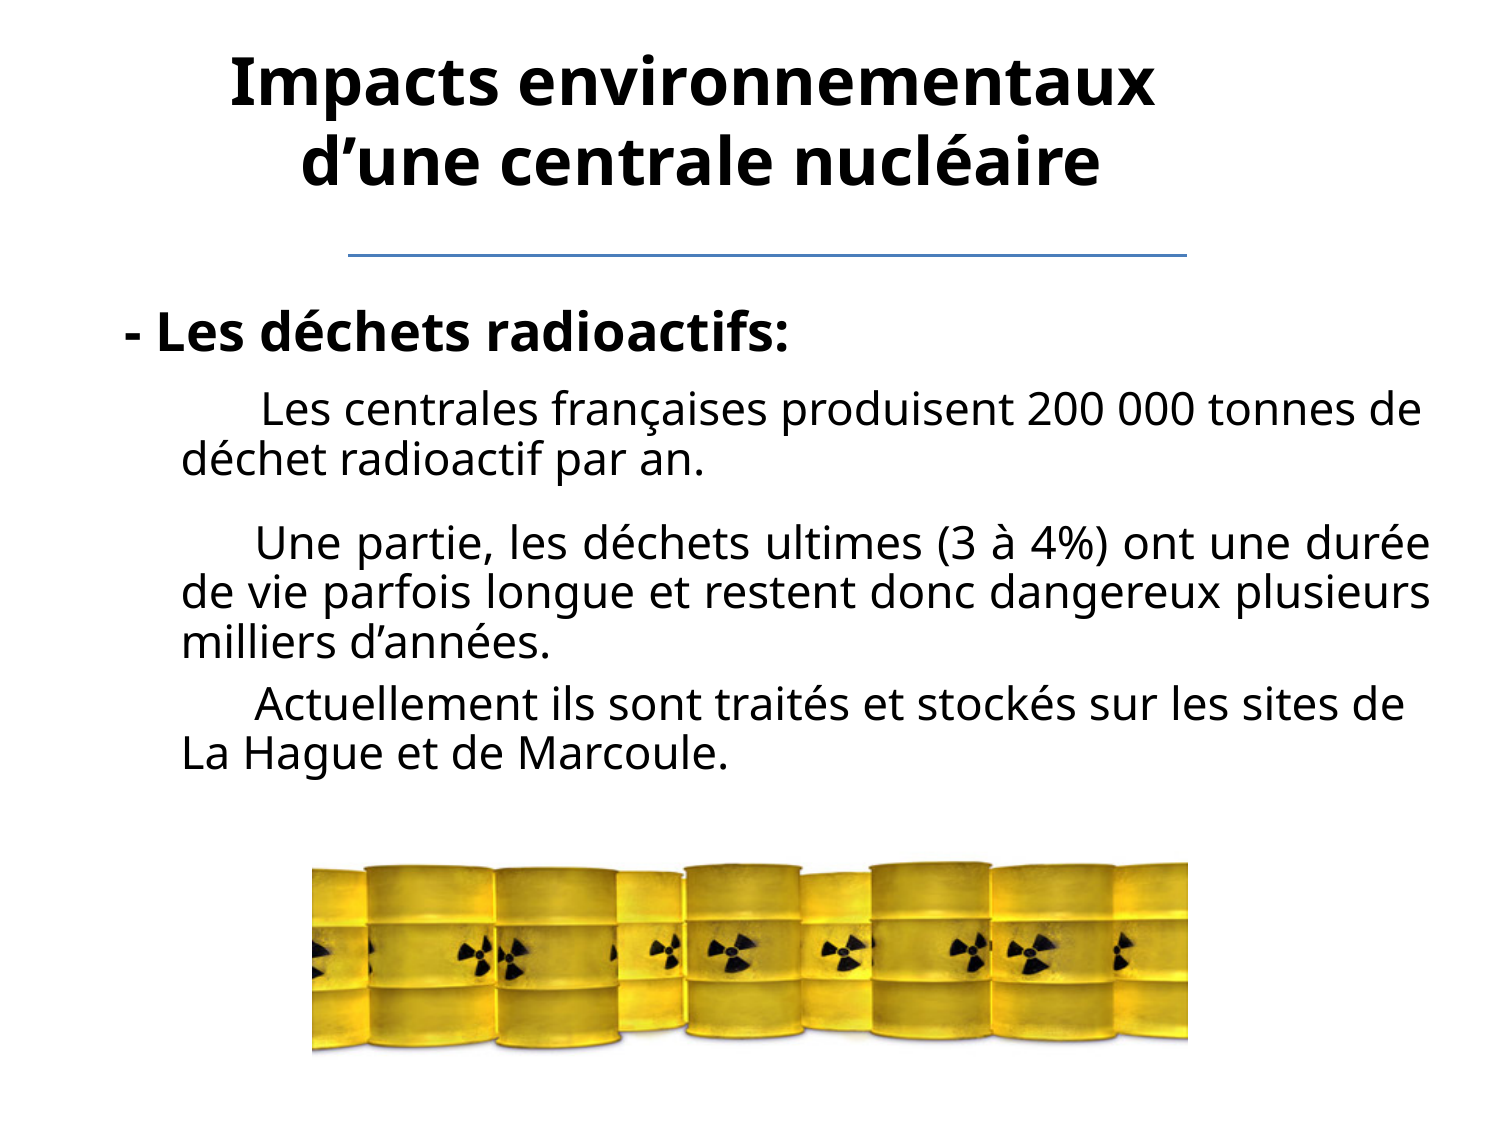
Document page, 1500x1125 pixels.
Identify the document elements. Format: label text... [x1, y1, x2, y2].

picture [312, 798, 1188, 1095]
text_box Impacts environnementaux d’une centrale nucléaire [215, 30, 1429, 272]
list - Les déchets radioactifs: Les centrales françaises produisent 200 000 tonnes de déchet radioactif par an. Une partie, les déchets ultimes (3 à 4%) ont une durée de vie parfois longue et restent donc dangereux plusieurs milliers d’années. Actuellement ils sont traités et stockés sur les sites de La Hague et de Marcoule. [53, 302, 1447, 835]
